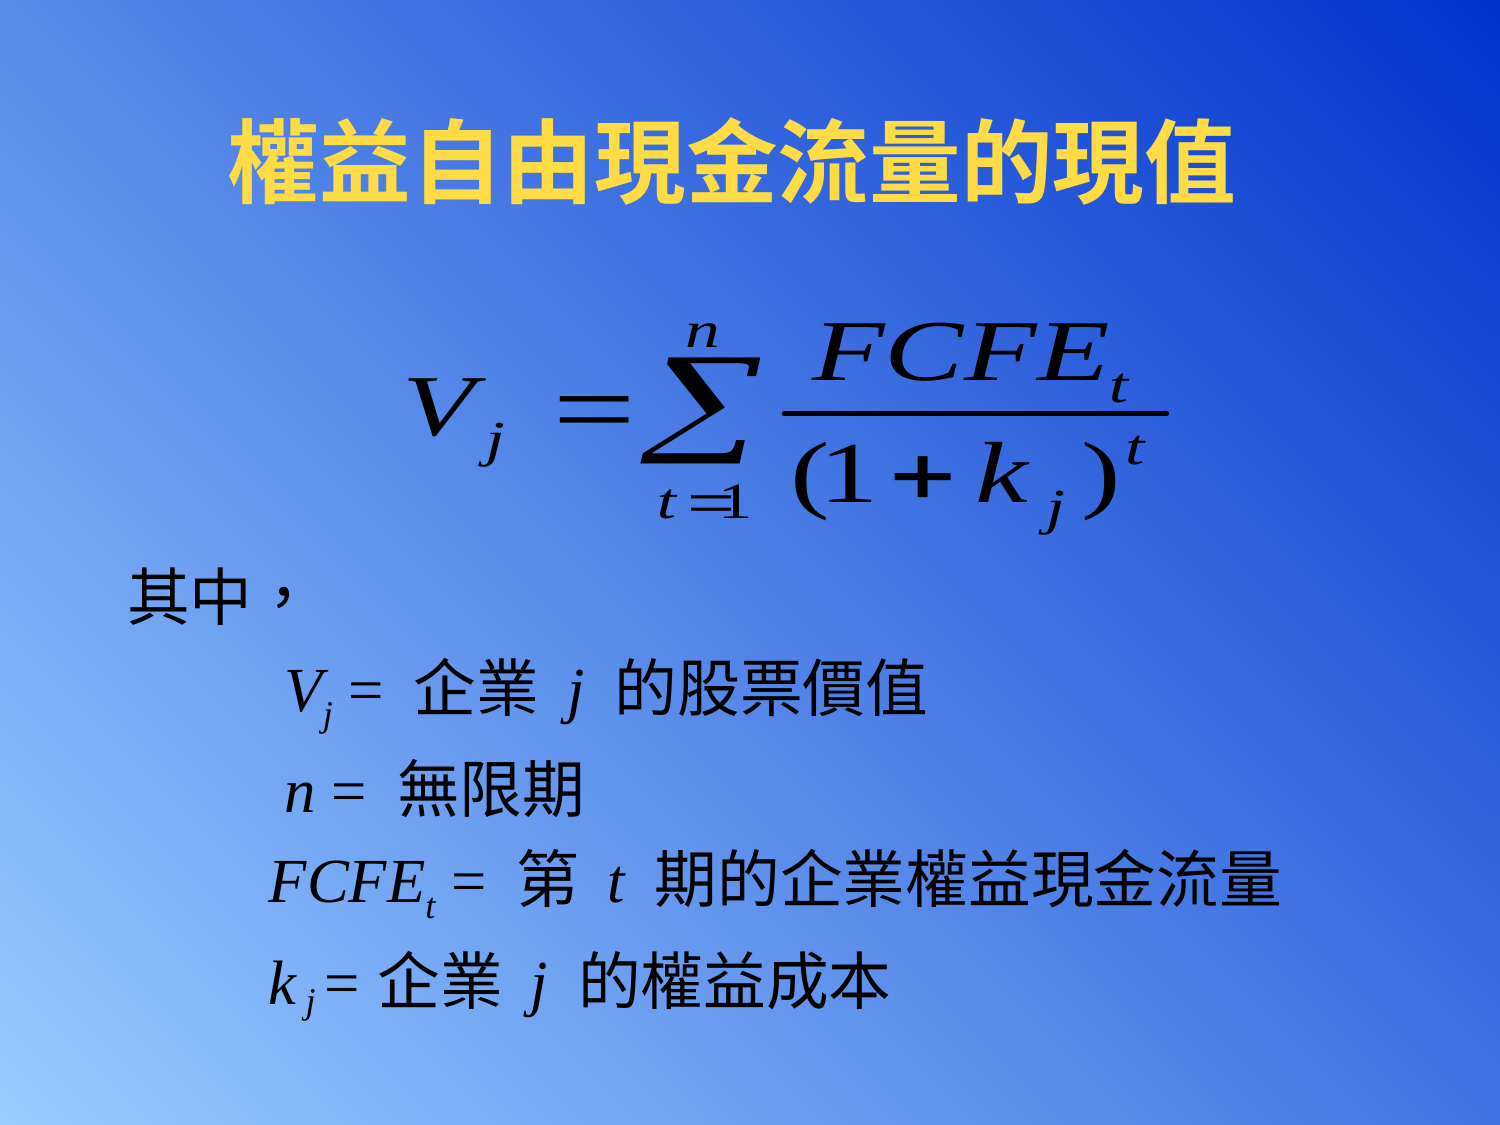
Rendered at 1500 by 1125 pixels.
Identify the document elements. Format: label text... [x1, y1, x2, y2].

title 權益自由現金流量的現值 [53, 66, 1412, 254]
chart [395, 290, 1188, 551]
list 其中， Vj = 企業 j 的股票價值 n = 無限期 FCFEt = 第 t 期的企業權益現金流量 k j = 企業 j 的權益成本 [112, 549, 1436, 1038]
